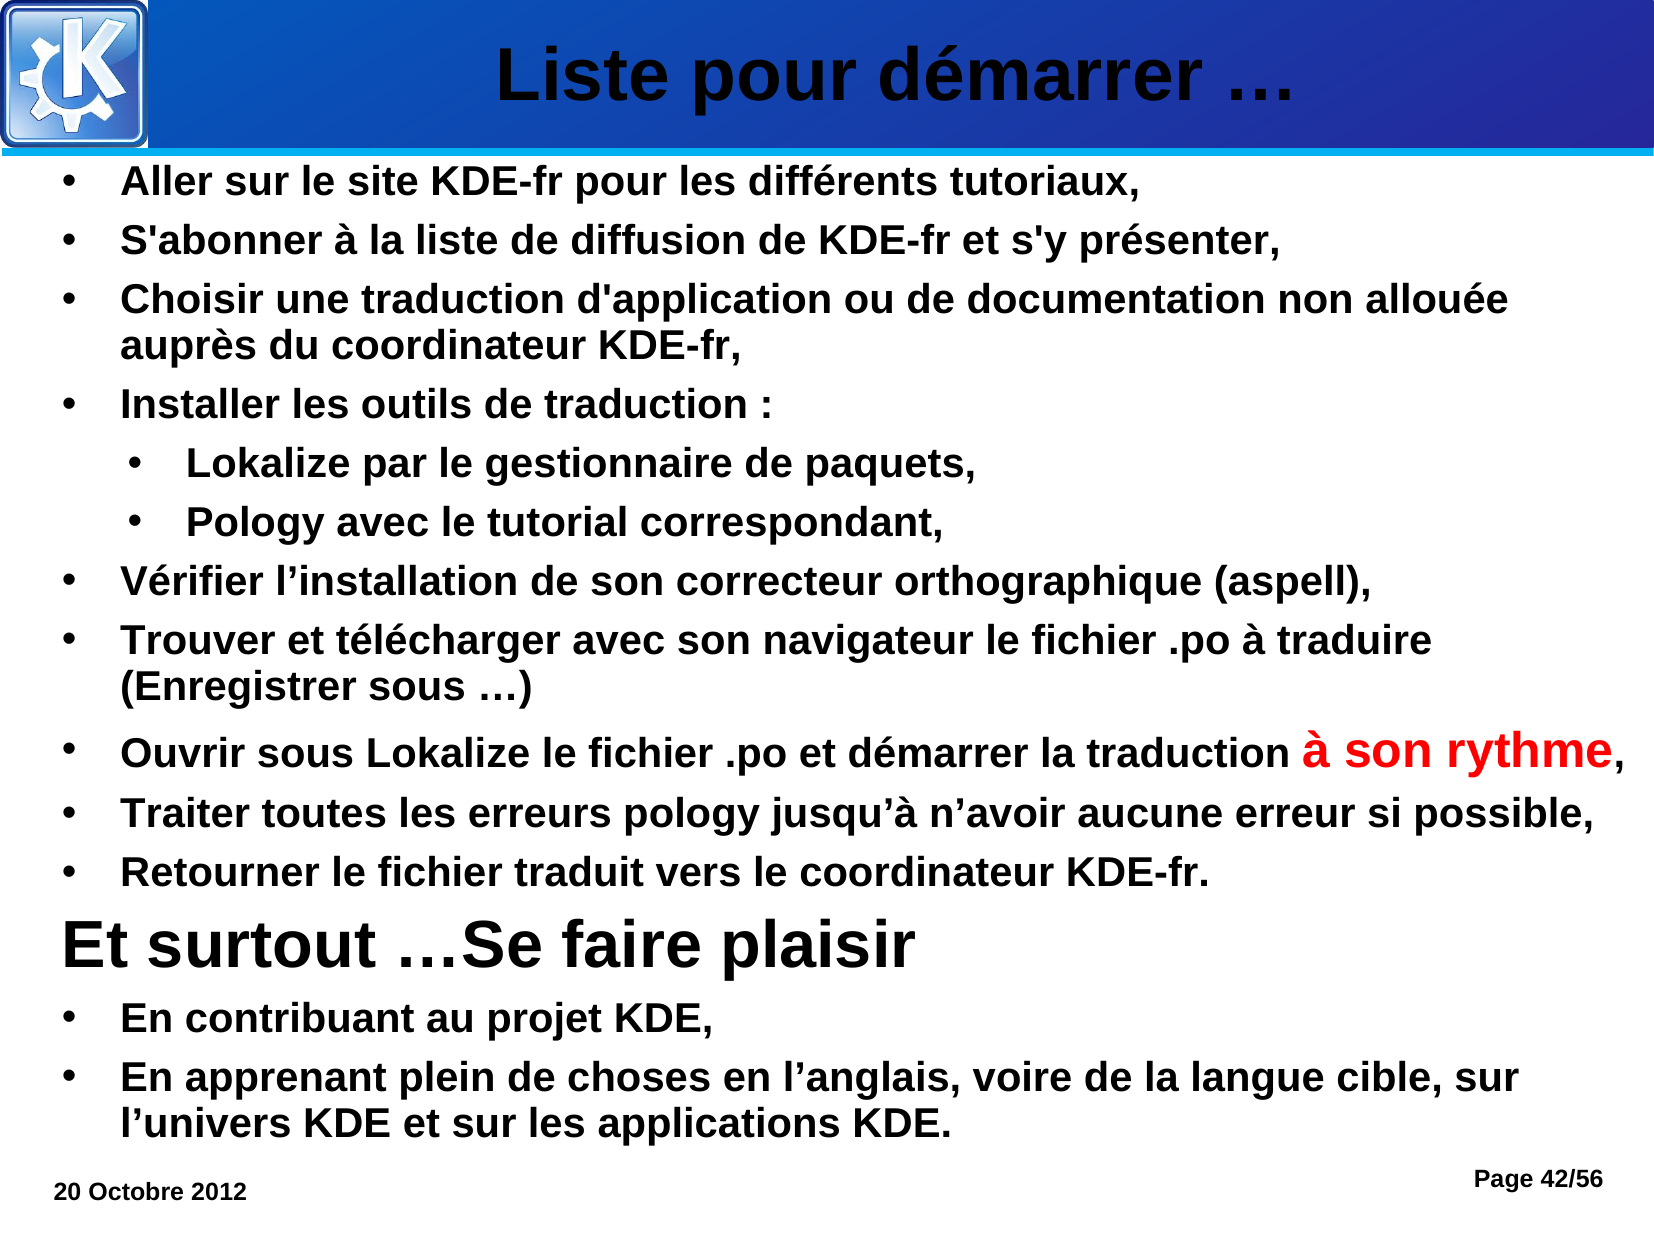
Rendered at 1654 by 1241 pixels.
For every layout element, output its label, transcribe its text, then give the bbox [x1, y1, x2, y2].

picture [0, 0, 141, 148]
text_box Liste pour démarrer … [141, 0, 1654, 147]
text_box Aller sur le site KDE-fr pour les différents tutoriaux, S'abonner à la liste de diffusion de KDE-fr et s'y présenter, Choisir une traduction d'application ou de documentation non allouée auprès du coordinateur KDE-fr, Installer les outils de traduction : Lokalize par le gestionnaire de paquets, Pology avec le tutorial correspondant, Vérifier l’installation de son correcteur orthographique (aspell), Trouver et télécharger avec son navigateur le fichier .po à traduire (Enregistrer sous …) Ouvrir sous Lokalize le fichier .po et démarrer la traduction à son rythme, Traiter toutes les erreurs pology jusqu’à n’avoir aucune erreur si possible, Retourner le fichier traduit vers le coordinateur KDE-fr. Et surtout …Se faire plaisir En contribuant au projet KDE, En apprenant plein de choses en l’anglais, voire de la langue cible, sur l’univers KDE et sur les applications KDE. [47, 147, 1654, 1182]
